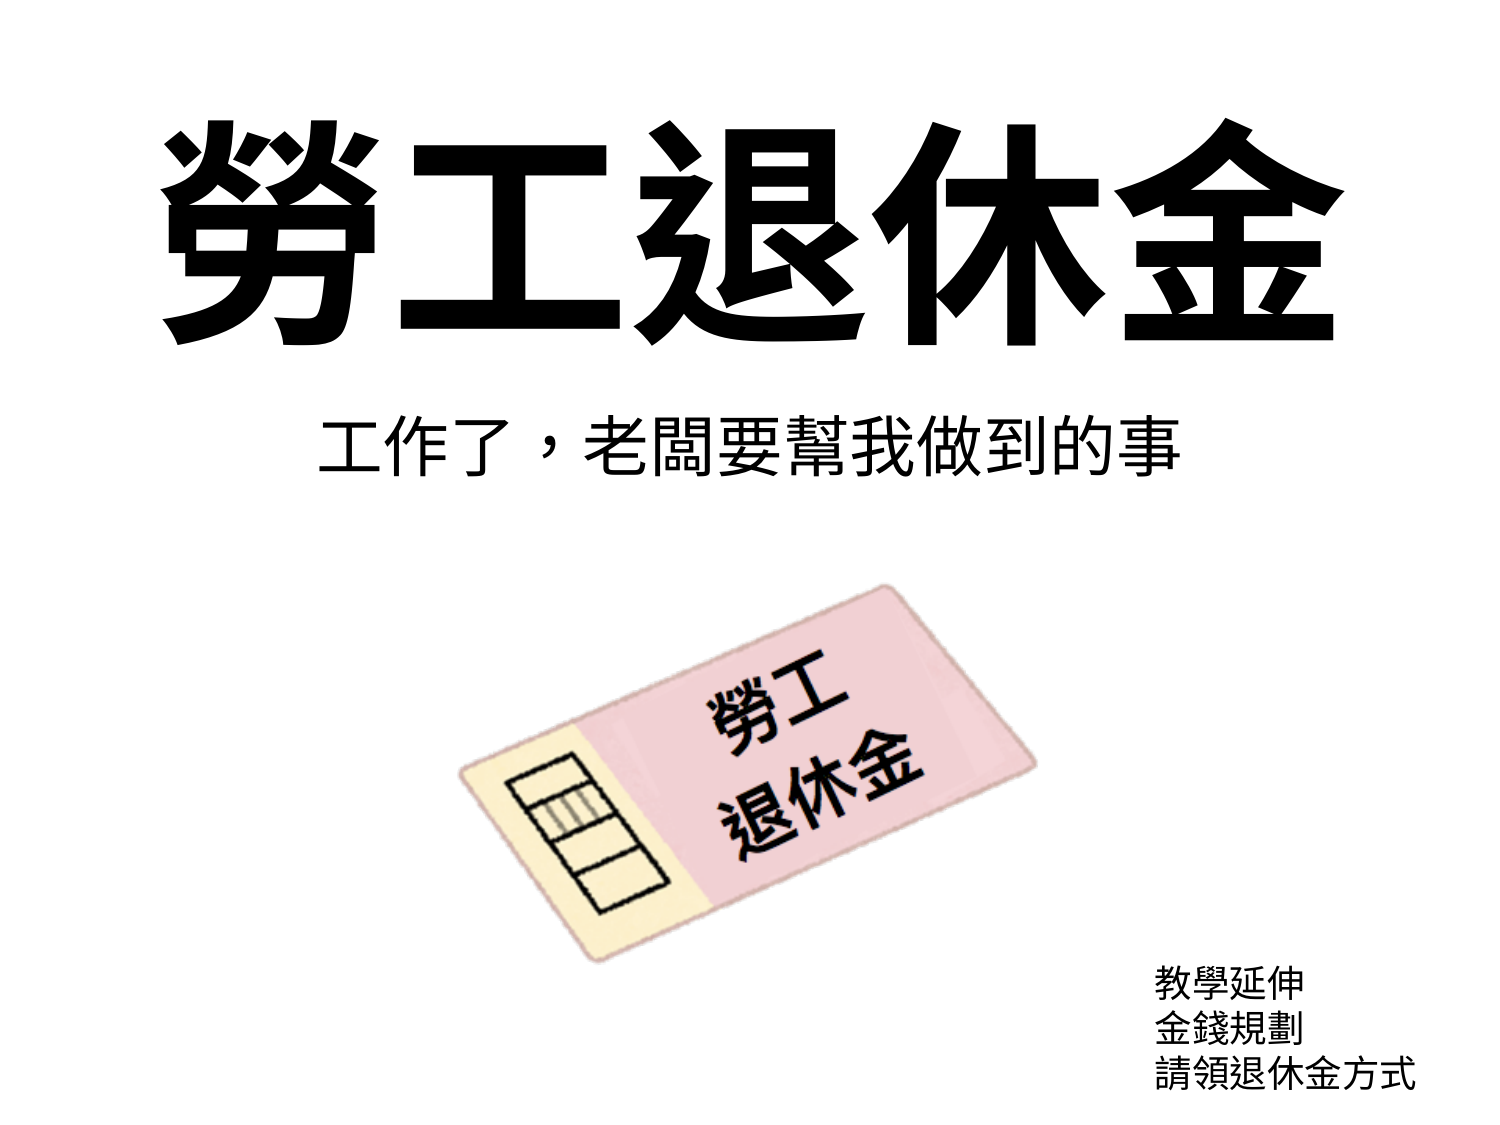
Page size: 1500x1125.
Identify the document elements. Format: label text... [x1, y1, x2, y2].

text_box 工作了，老闆要幫我做到的事 [301, 397, 1199, 492]
picture [445, 503, 1055, 1035]
text_box 教學延伸 金錢規劃 請領退休金方式 [1139, 952, 1471, 1103]
text_box 勞工退休金 [135, 78, 1365, 381]
